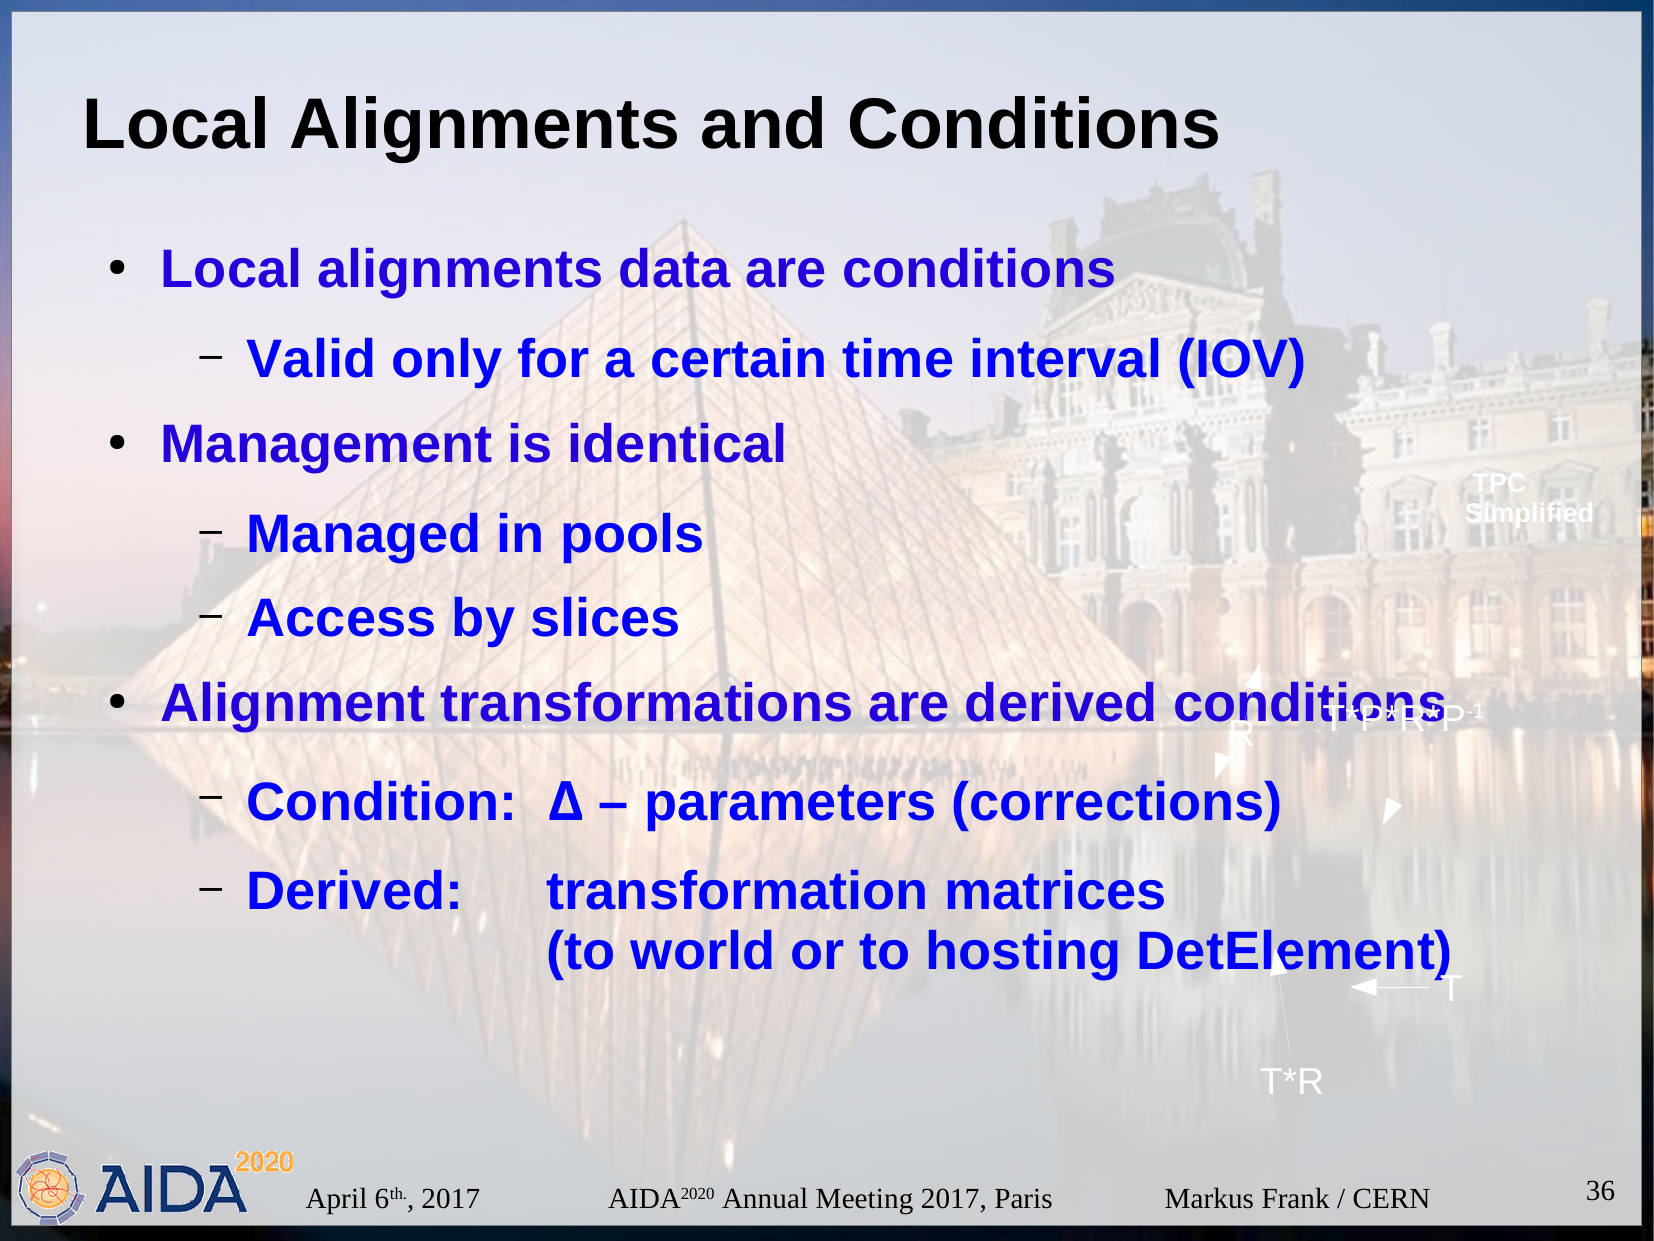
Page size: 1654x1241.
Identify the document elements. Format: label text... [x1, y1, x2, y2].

text_box TPC Simplified [1450, 460, 1609, 536]
text_box T*R [1245, 1053, 1340, 1111]
text_box T*P*R*P-1 [1307, 690, 1501, 747]
list Local alignments data are conditions Valid only for a certain time interval (IOV) Management is identical Managed in pools Access by slices Alignment transformations are derived conditions Condition: Δ – parameters (corrections) Derived: transformation matrices (to world or to hosting DetElement) [90, 238, 1546, 1156]
text_box R [1213, 705, 1270, 766]
picture [0, 0, 1654, 1241]
text_box T [1425, 960, 1478, 1017]
title Local Alignments and Conditions [82, 19, 1536, 227]
